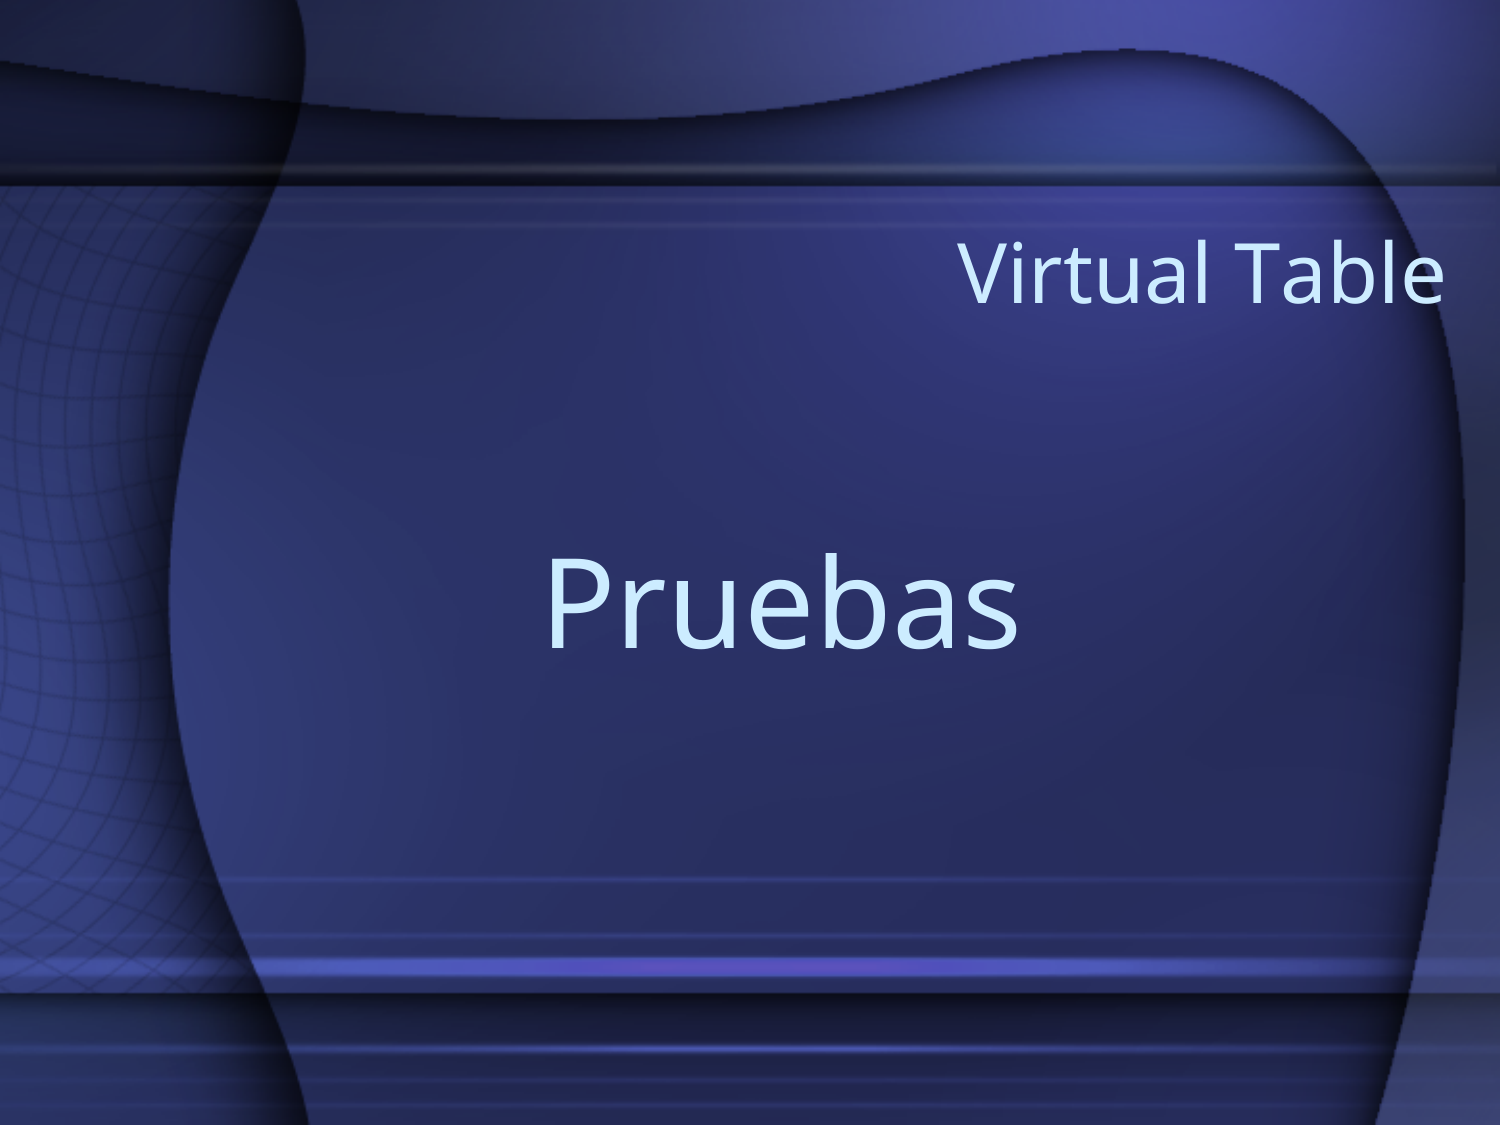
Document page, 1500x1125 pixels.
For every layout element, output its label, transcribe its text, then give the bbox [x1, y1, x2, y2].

text_box Virtual Table [200, 196, 1463, 347]
title Pruebas [150, 504, 1413, 696]
picture [0, 0, 1500, 1125]
